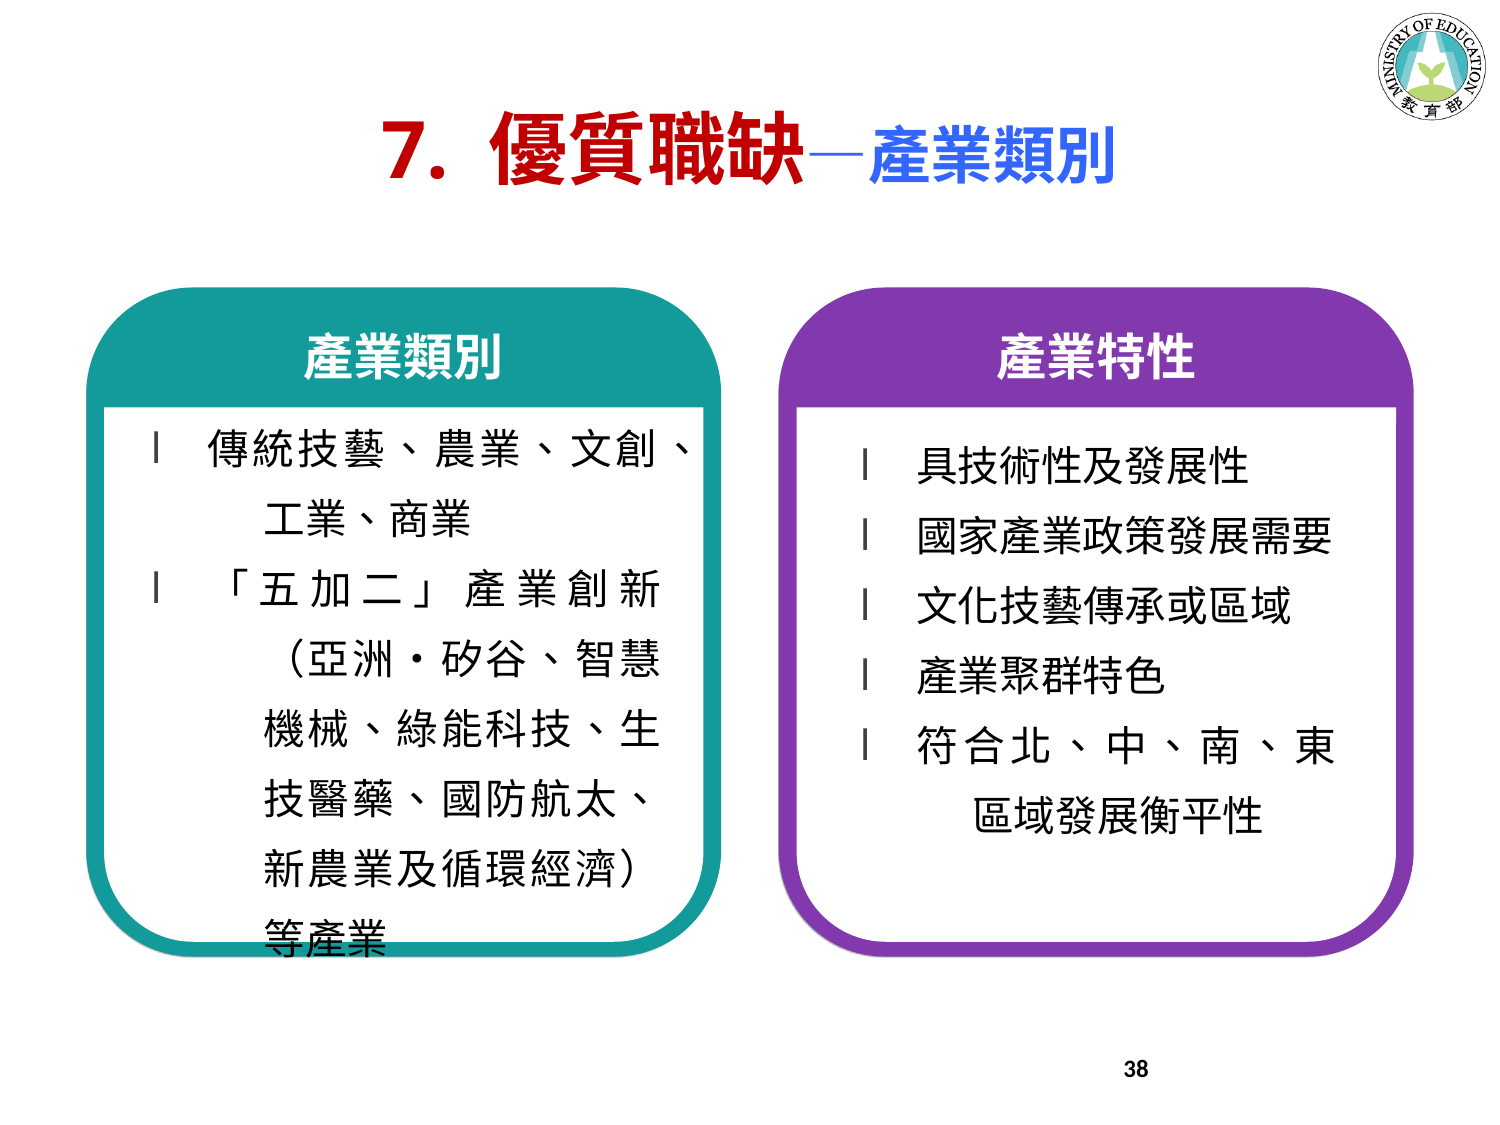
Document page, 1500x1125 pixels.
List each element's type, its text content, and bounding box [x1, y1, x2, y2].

text_box [778, 320, 1414, 957]
picture [1374, 10, 1488, 123]
text_box [285, 927, 295, 931]
text_box 傳統技藝、農業、文創、工業、商業 「五加二」產業創新（亞洲•矽谷、智慧機械、綠能科技、生技醫藥、國防航太、新農業及循環經濟）等產業 [135, 395, 677, 927]
text_box 具技術性及發展性 國家產業政策發展需要 文化技藝傳承或區域 產業聚群特色 符合北、中、南、東 區域發展衡平性 [844, 395, 1352, 864]
text_box 7. 優質職缺—產業類別 [0, 92, 1500, 181]
text_box 產業類別 [115, 294, 693, 393]
text_box [848, 287, 1345, 294]
text_box [86, 320, 722, 957]
text_box [361, 929, 373, 934]
text_box 38 [1108, 1037, 1459, 1098]
text_box [310, 927, 365, 957]
text_box [155, 287, 652, 294]
text_box 產業特性 [807, 294, 1385, 393]
